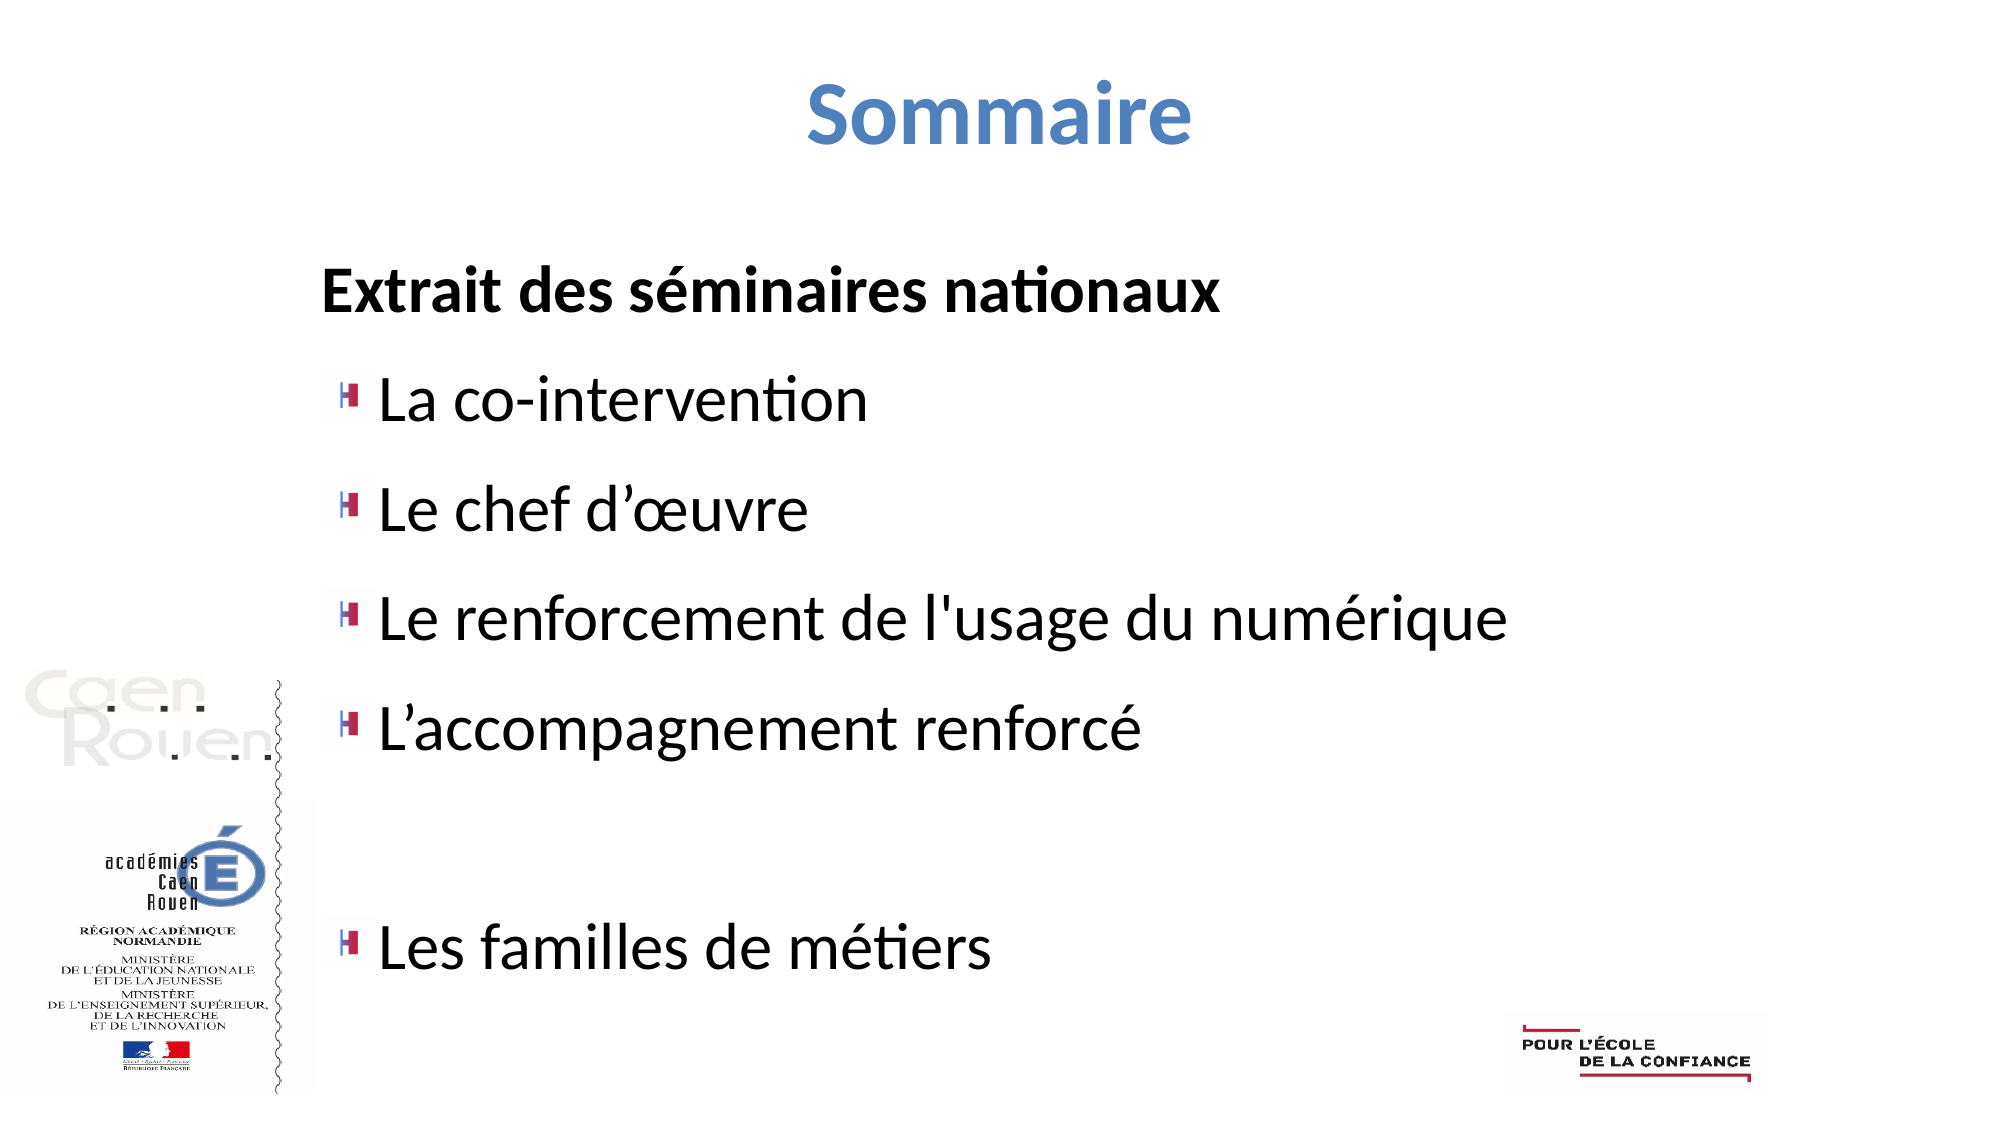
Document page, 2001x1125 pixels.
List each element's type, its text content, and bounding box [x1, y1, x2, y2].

picture [1504, 1011, 1768, 1094]
picture [23, 668, 271, 766]
title Sommaire [99, 45, 1900, 233]
picture [0, 680, 317, 1094]
list Extrait des séminaires nationaux La co-intervention Le chef d’œuvre Le renforcement de l'usage du numérique L’accompagnement renforcé Les familles de métiers [307, 238, 1900, 1005]
